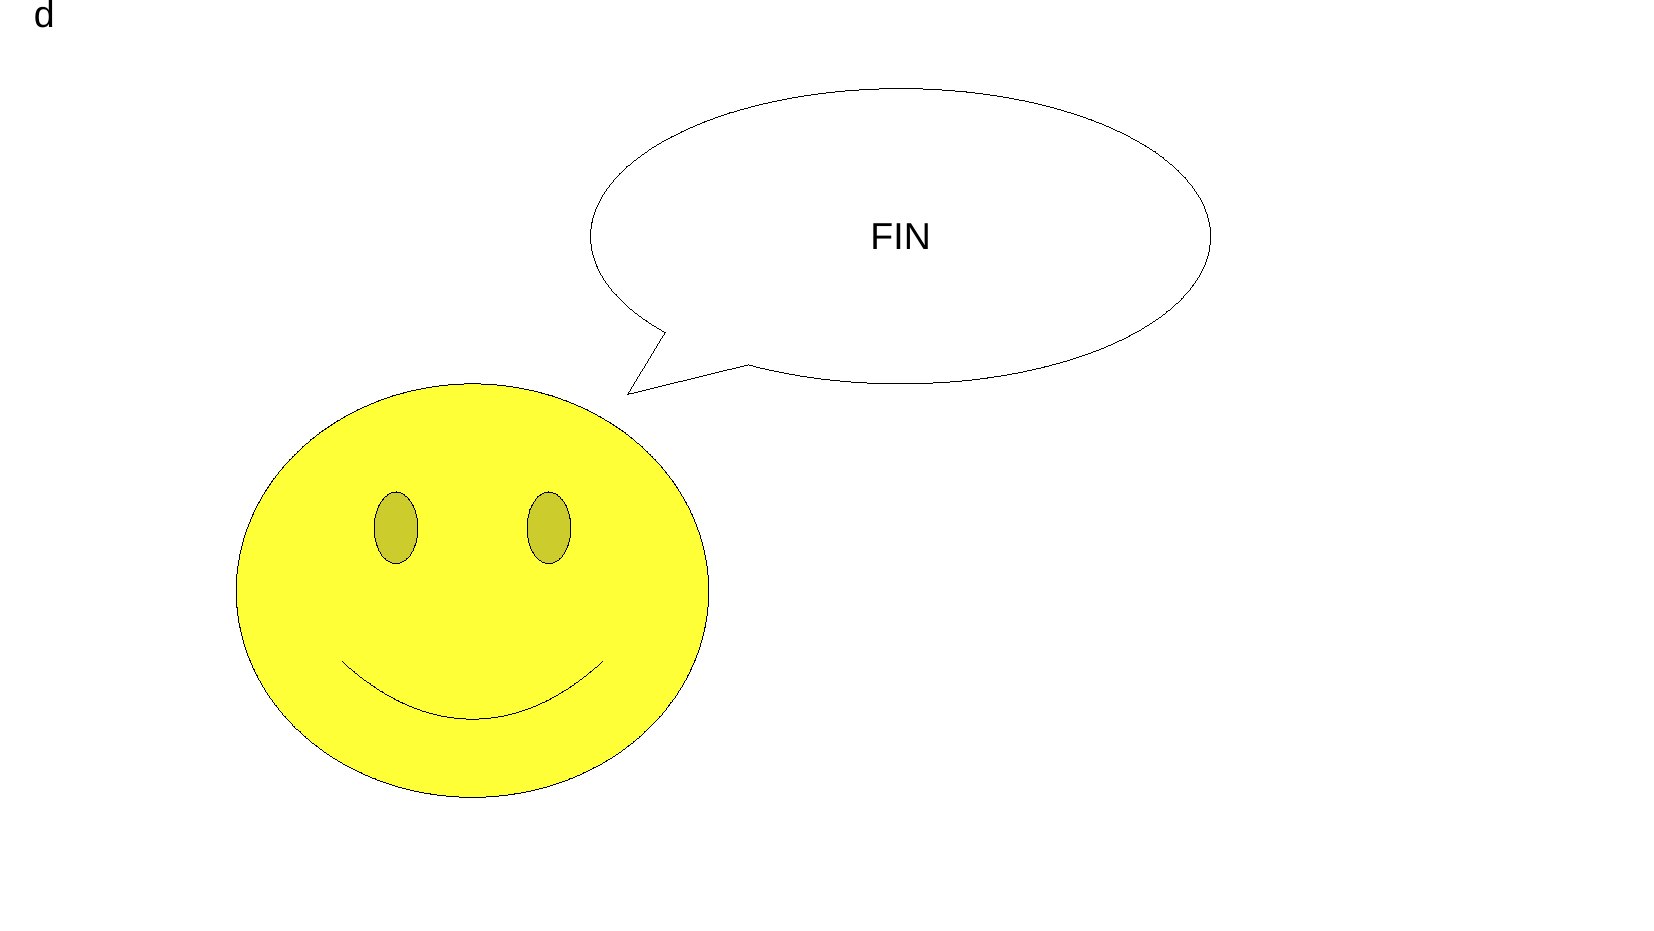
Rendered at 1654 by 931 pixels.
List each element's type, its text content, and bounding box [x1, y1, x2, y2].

text_box [236, 383, 709, 798]
text_box FIN [590, 88, 1211, 395]
text_box d [38, 9, 48, 25]
text_box d [0, 0, 89, 30]
